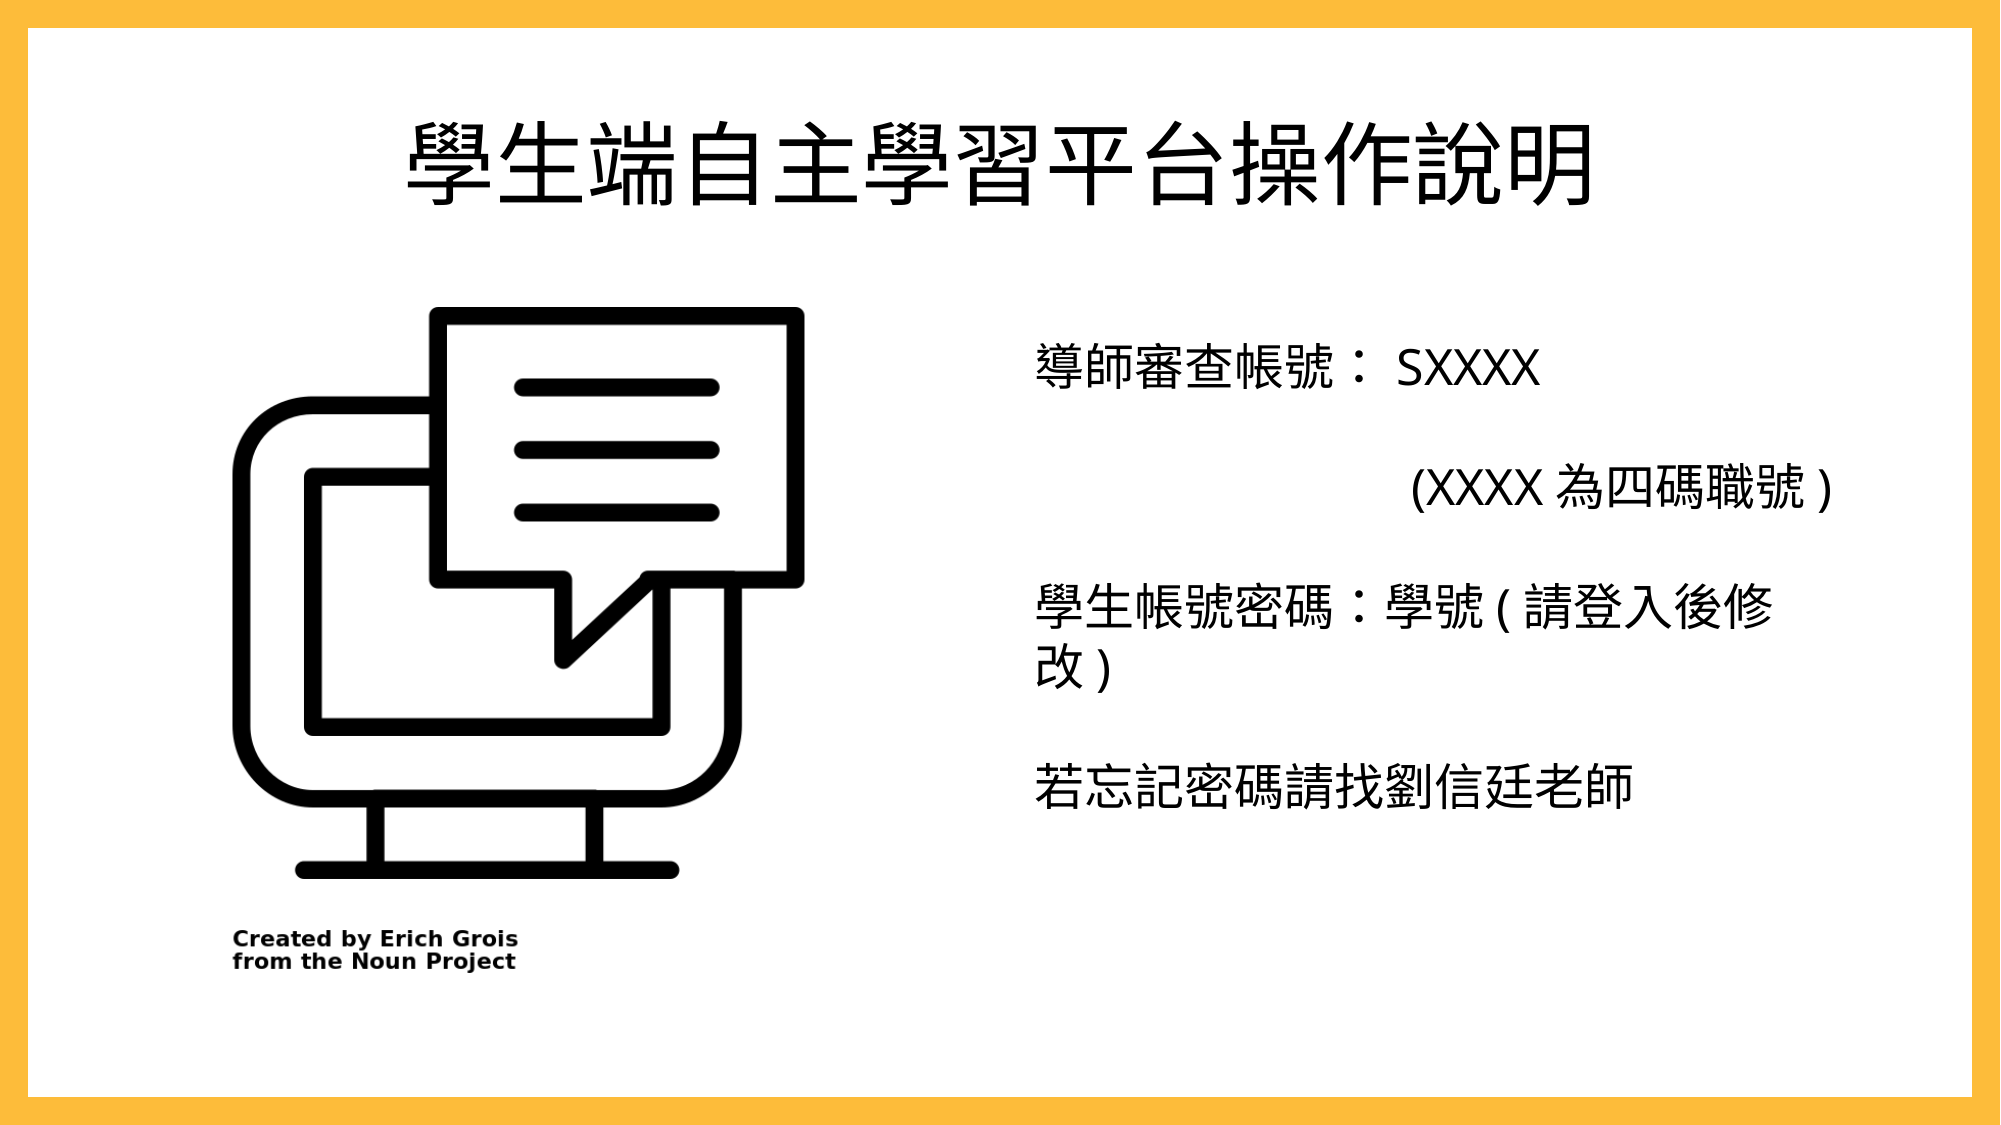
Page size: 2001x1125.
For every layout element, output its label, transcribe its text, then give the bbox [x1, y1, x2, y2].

text_box 導師審查帳號：SXXXX (XXXX為四碼職號) 學生帳號密碼：學號(請登入後修改) 若忘記密碼請找劉信廷老師 [1019, 328, 1863, 824]
picture [161, 307, 876, 1022]
title 學生端自主學習平台操作說明 [137, 59, 1863, 278]
